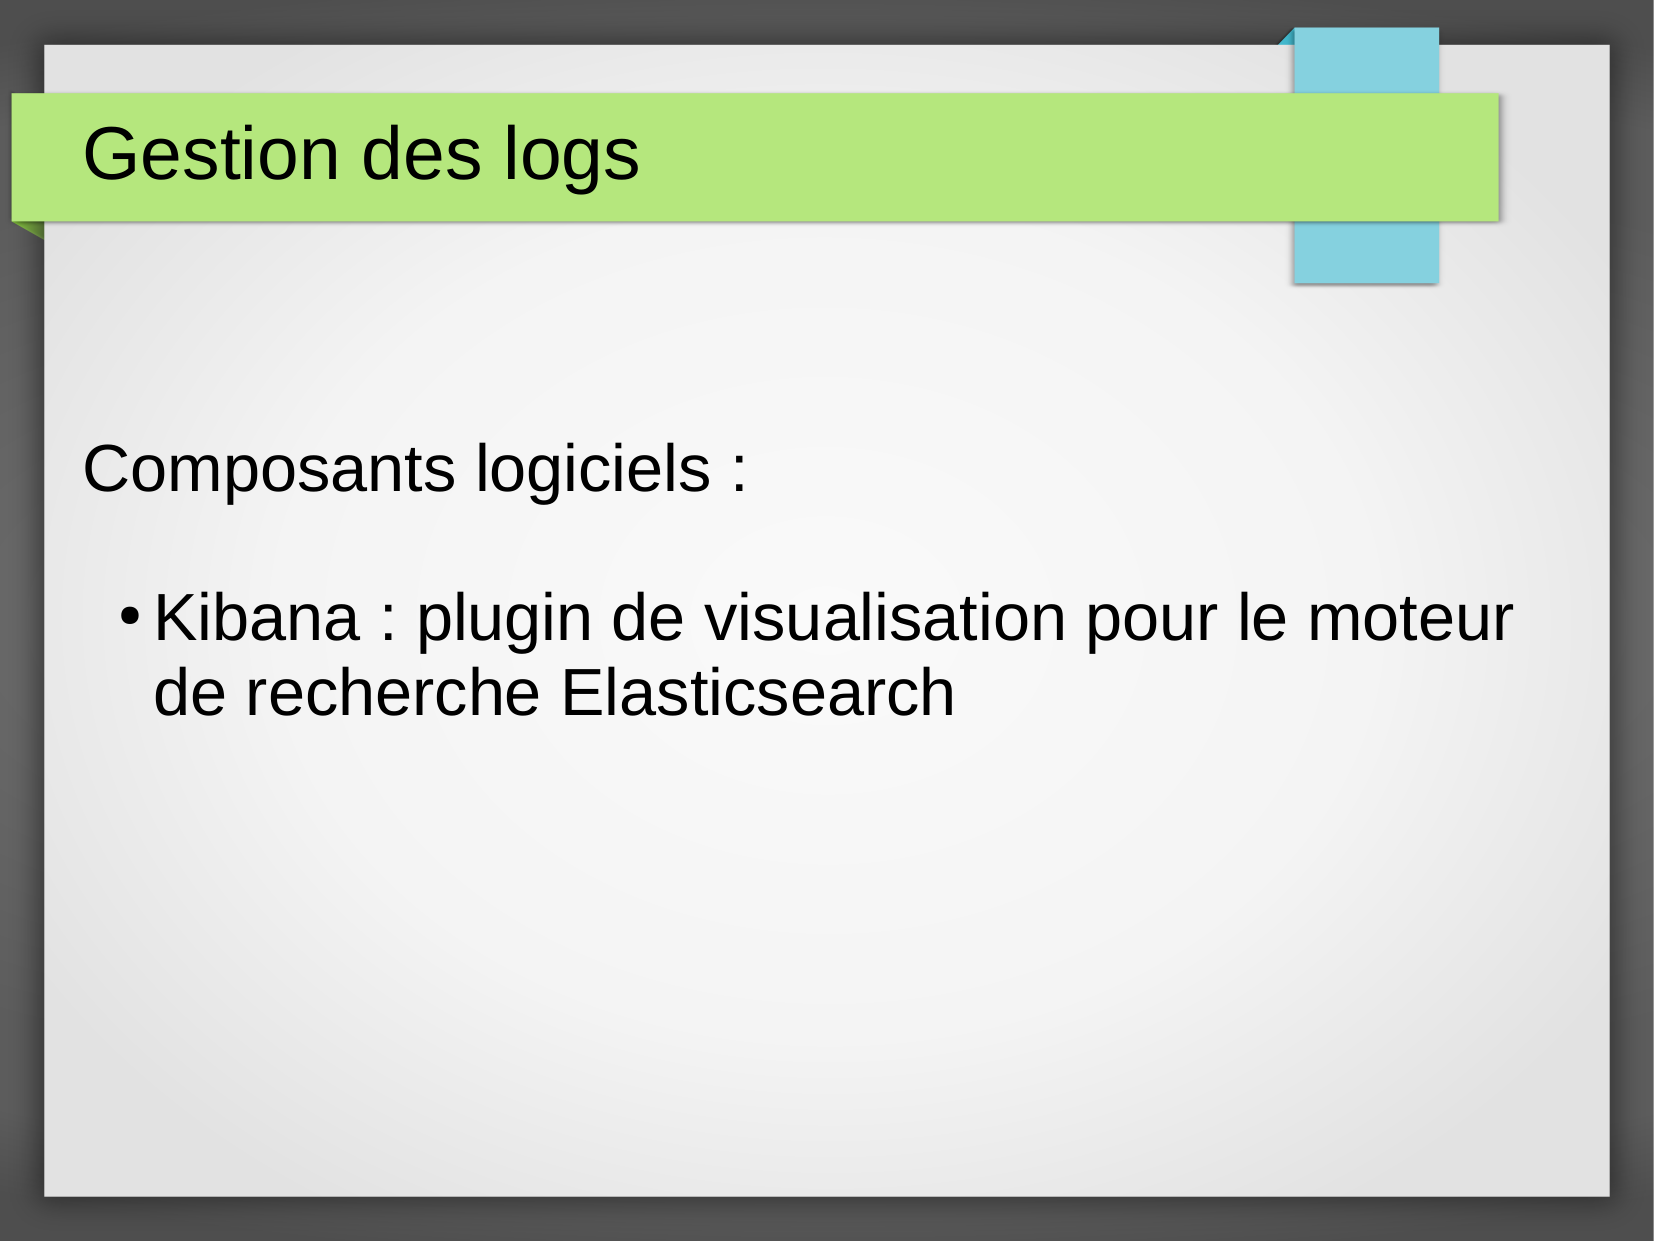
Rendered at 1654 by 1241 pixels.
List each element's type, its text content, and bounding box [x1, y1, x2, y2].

subtitle Composants logiciels : Kibana : plugin de visualisation pour le moteur de recherche Elasticsearch [82, 295, 1571, 1015]
picture [0, 0, 1654, 1241]
title Gestion des logs [82, 94, 1264, 213]
